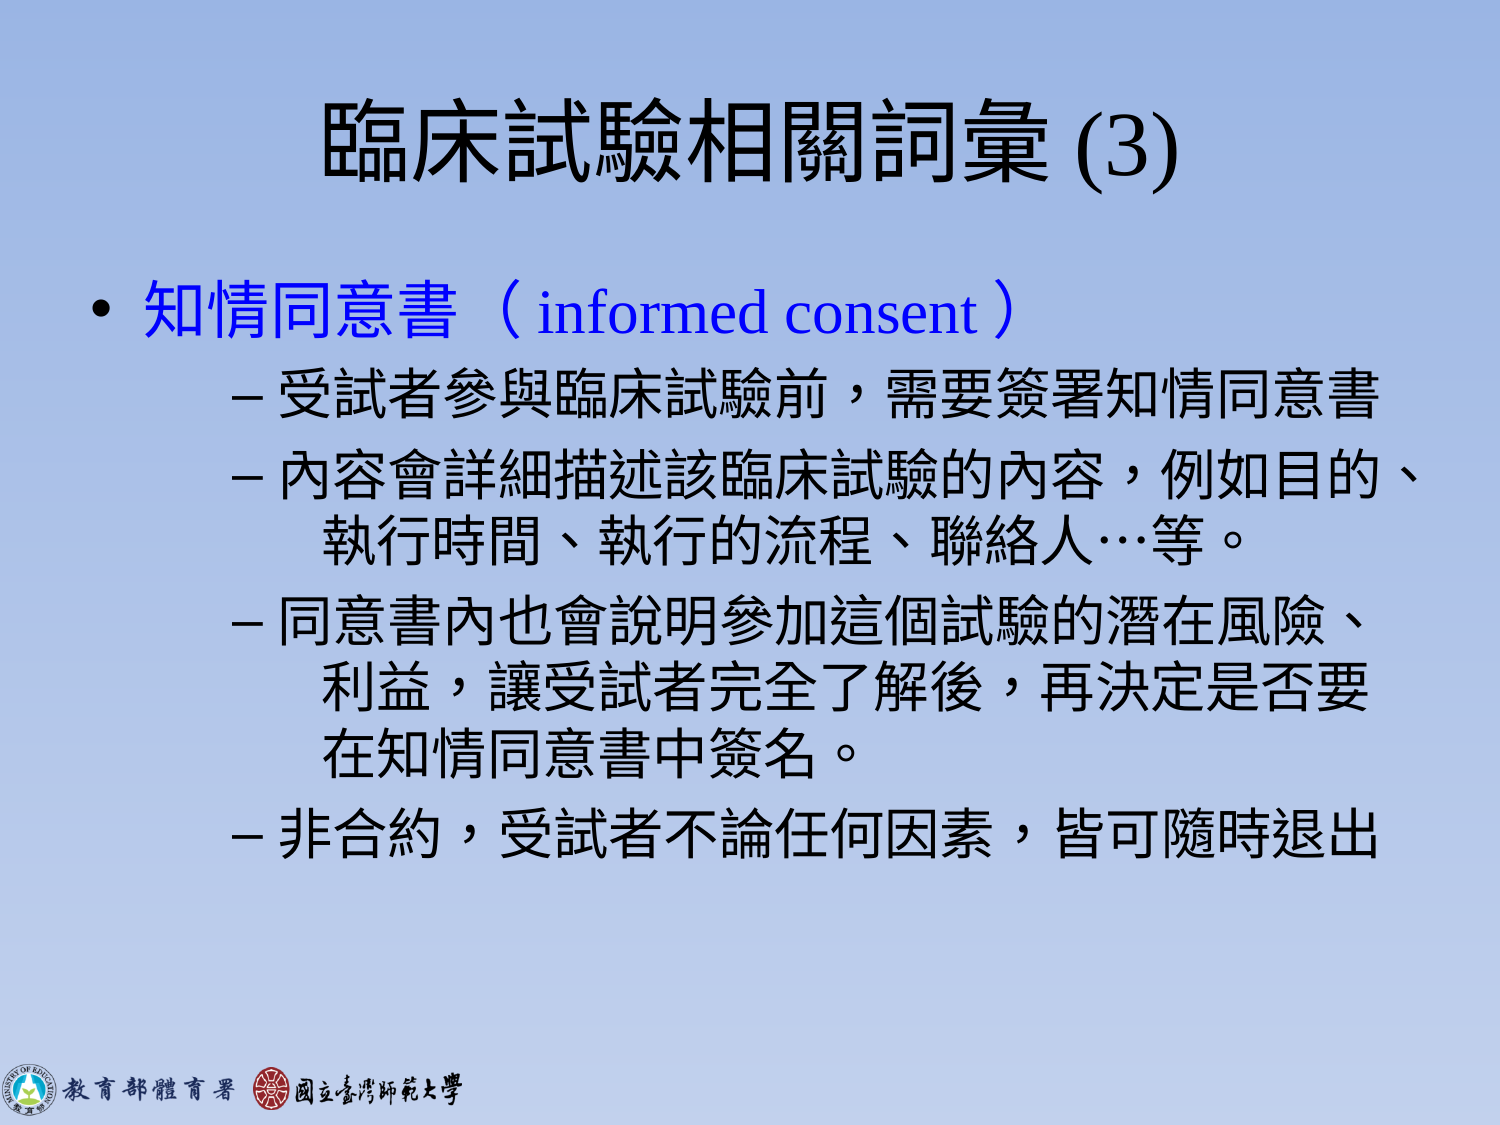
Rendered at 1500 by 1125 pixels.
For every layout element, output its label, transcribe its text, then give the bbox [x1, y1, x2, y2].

list 知情同意書（informed consent） 受試者參與臨床試驗前，需要簽署知情同意書 內容會詳細描述該臨床試驗的內容，例如目的、執行時間、執行的流程、聯絡人…等。 同意書內也會說明參加這個試驗的潛在風險、利益，讓受試者完全了解後，再決定是否要在知情同意書中簽名。 非合約，受試者不論任何因素，皆可隨時退出 [75, 262, 1426, 1005]
title 臨床試驗相關詞彙(3) [75, 45, 1426, 233]
